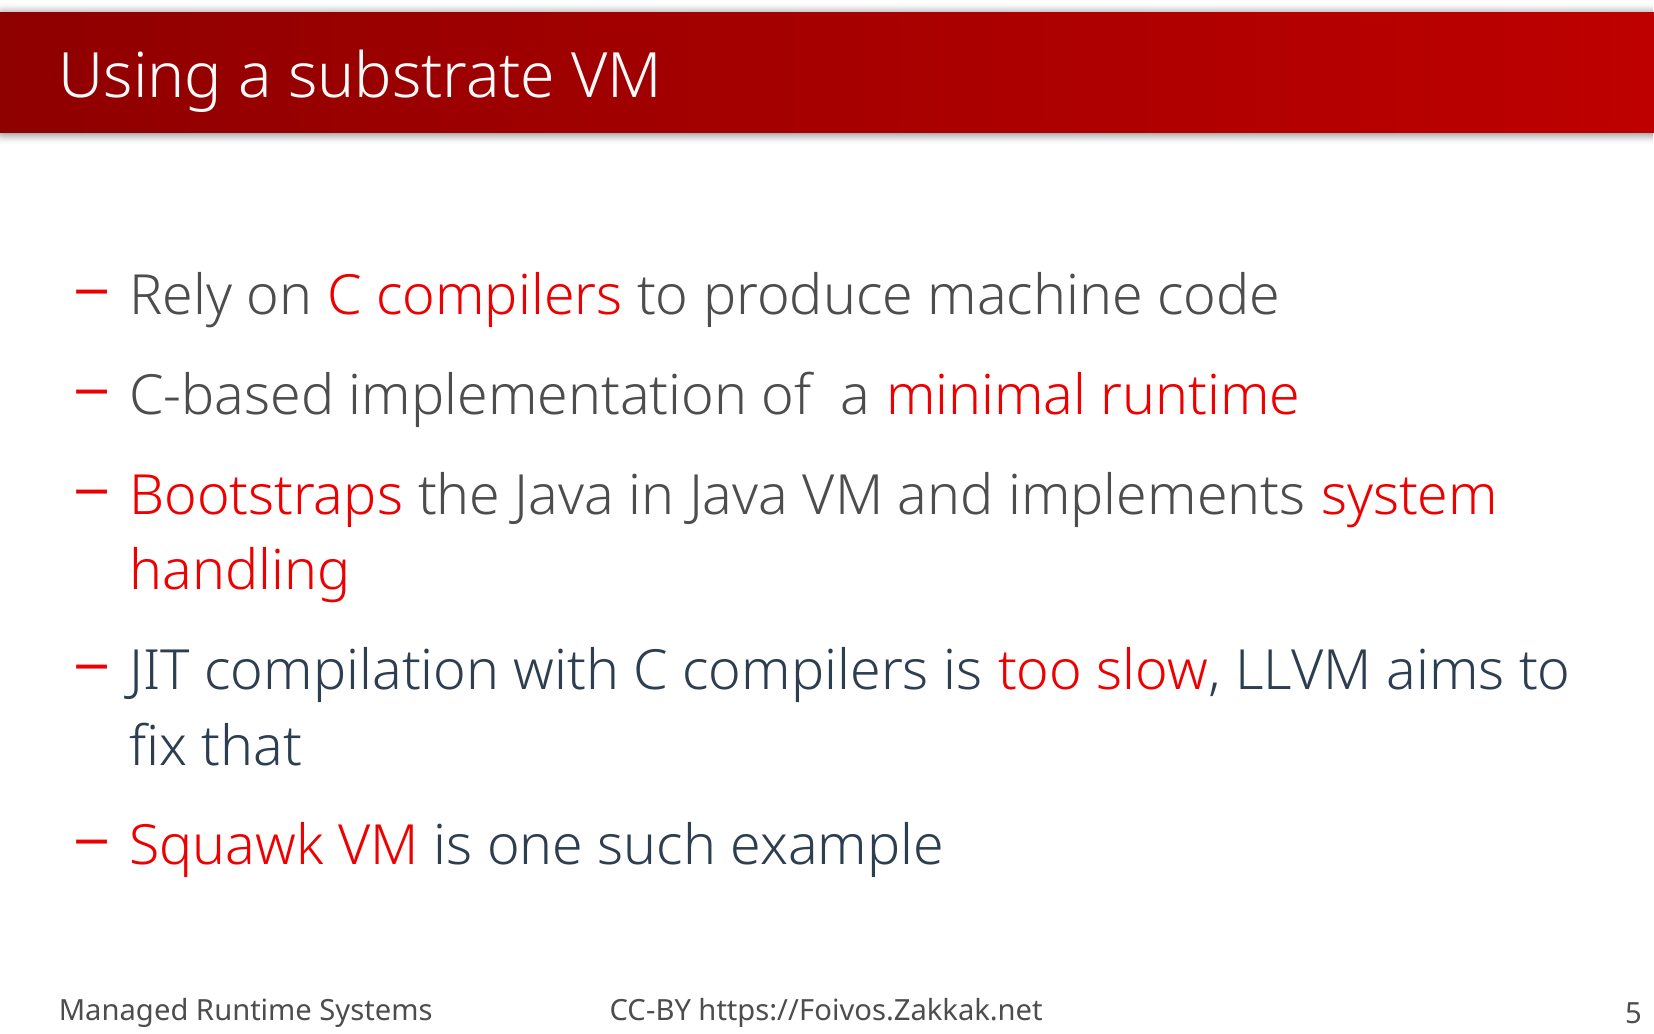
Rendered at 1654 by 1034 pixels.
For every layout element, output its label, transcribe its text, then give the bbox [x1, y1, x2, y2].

title Using a substrate VM [58, 7, 1329, 139]
list Rely on C compilers to produce machine code C-based implementation of a minimal runtime Bootstraps the Java in Java VM and implements system handling JIT compilation with C compilers is too slow, LLVM aims to fix that Squawk VM is one such example [58, 176, 1594, 960]
